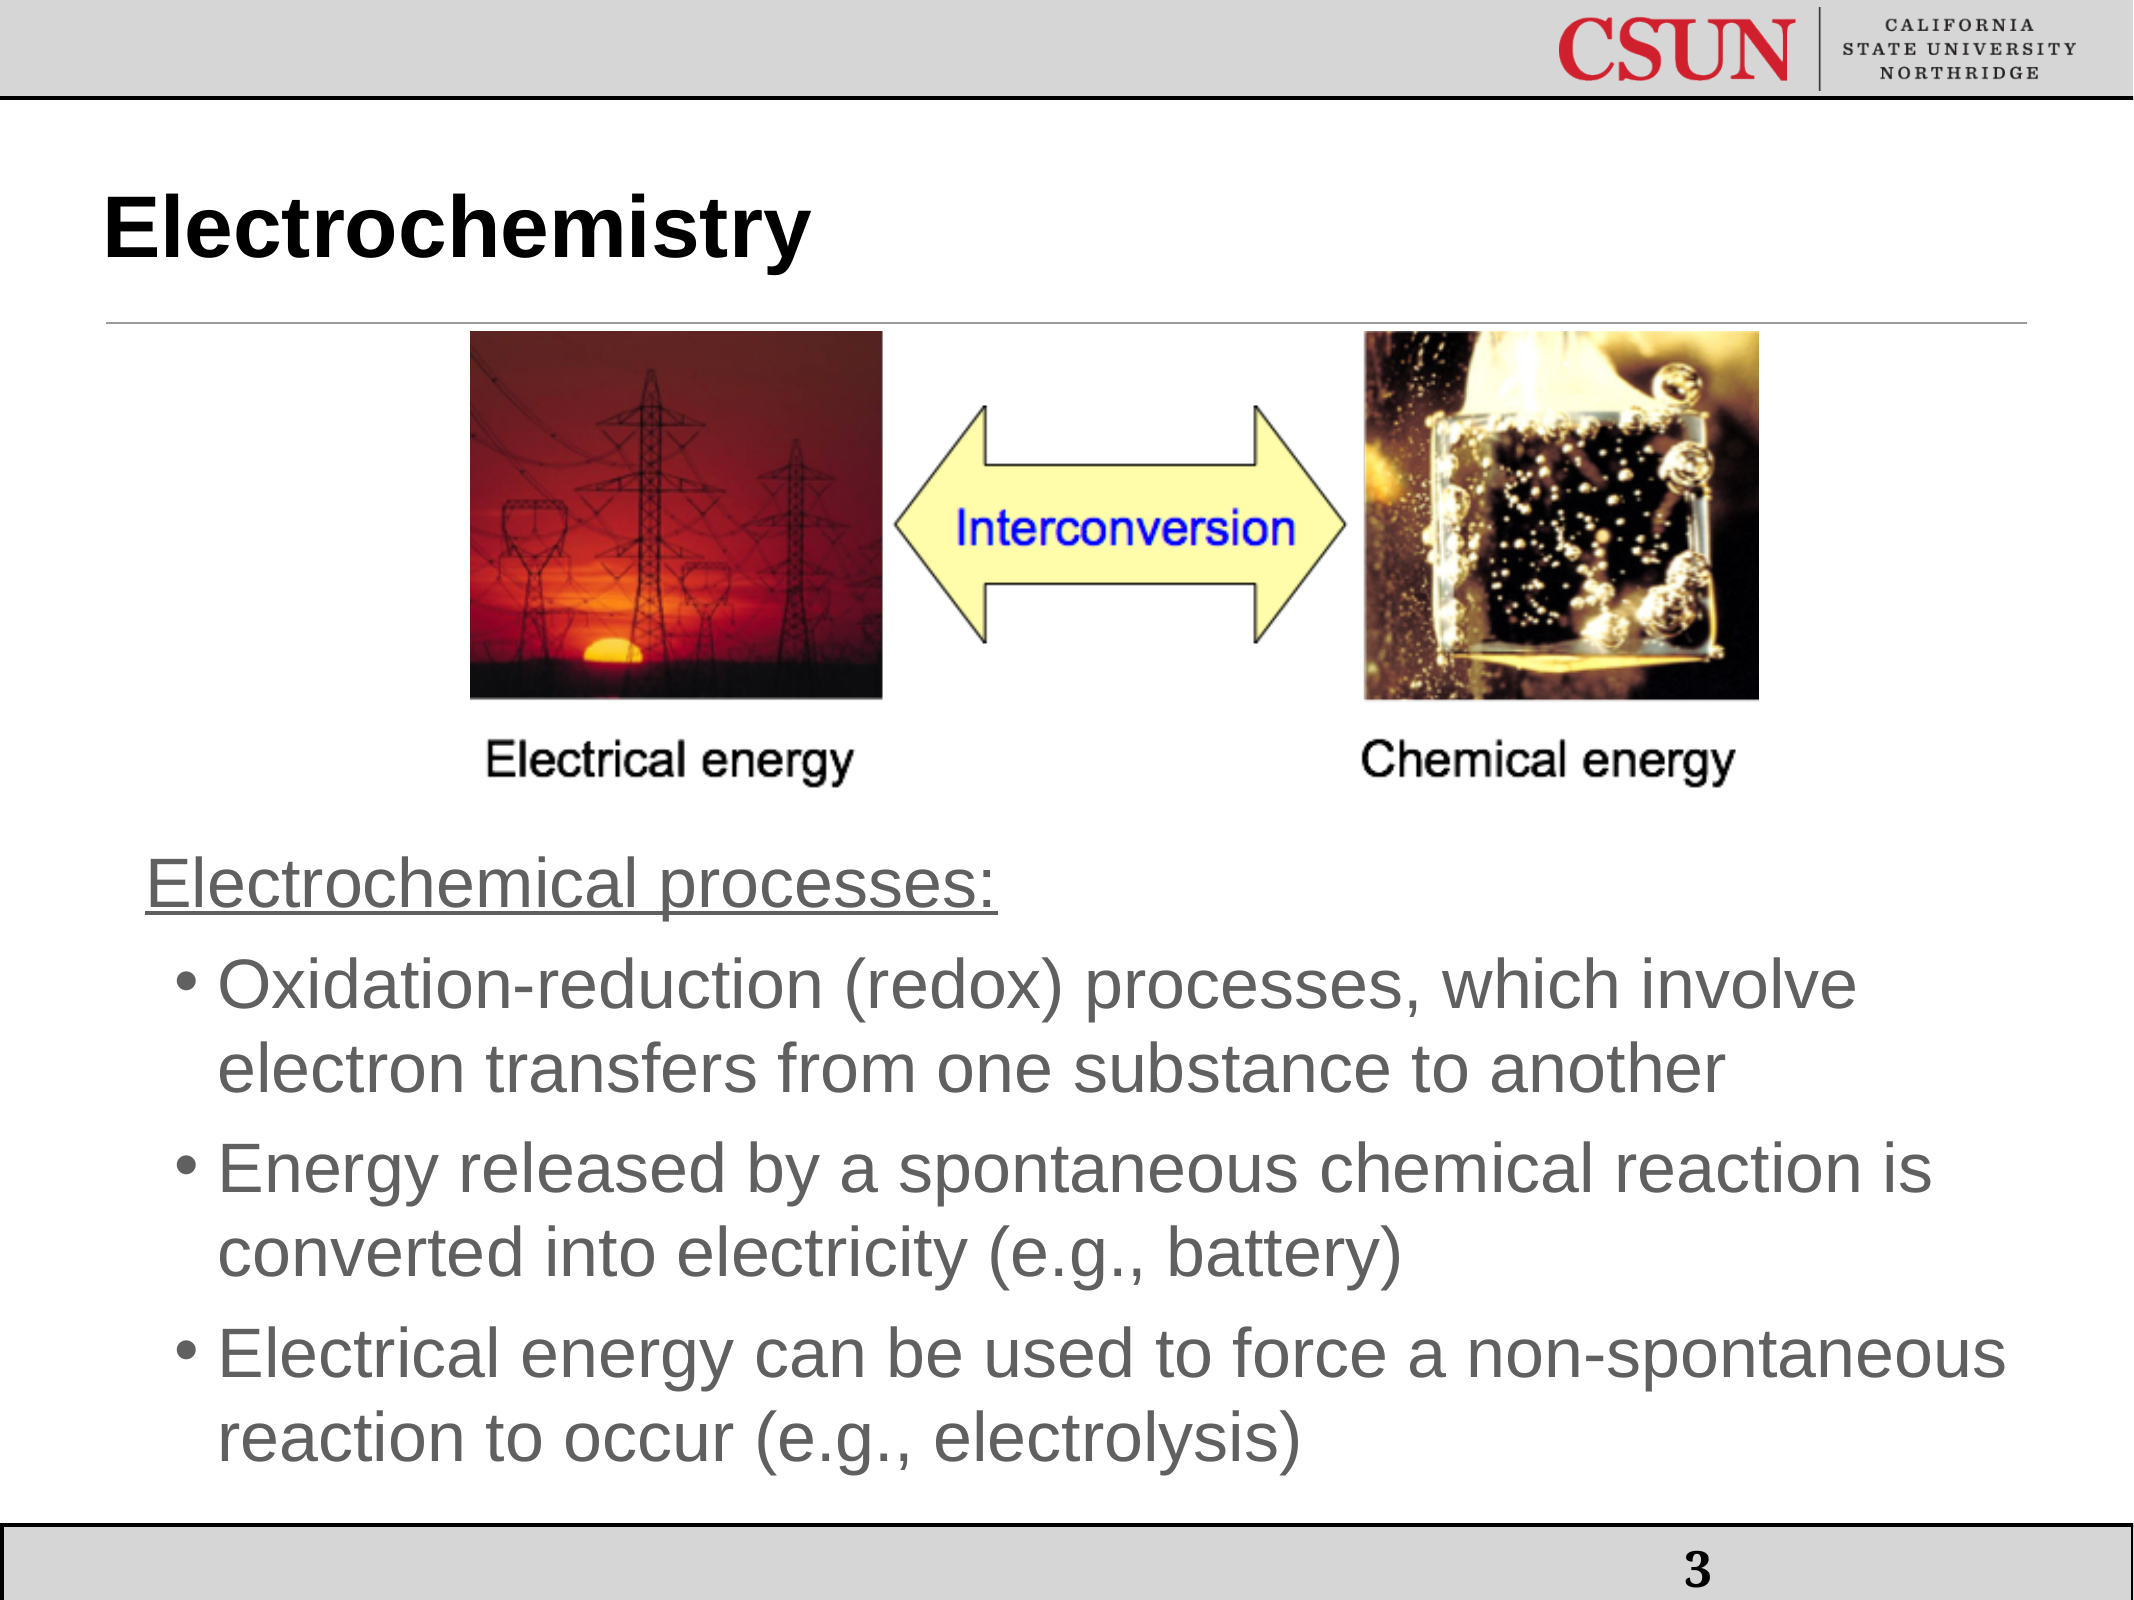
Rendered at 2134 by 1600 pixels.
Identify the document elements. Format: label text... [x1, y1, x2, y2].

list Electrochemical processes: Oxidation-reduction (redox) processes, which involve electron transfers from one substance to another Energy released by a spontaneous chemical reaction is converted into electricity (e.g., battery) Electrical energy can be used to force a non-spontaneous reaction to occur (e.g., electrolysis) [93, 829, 2040, 1488]
picture [1559, 7, 2076, 91]
title Electrochemistry [93, 104, 2040, 284]
picture [470, 331, 1759, 794]
